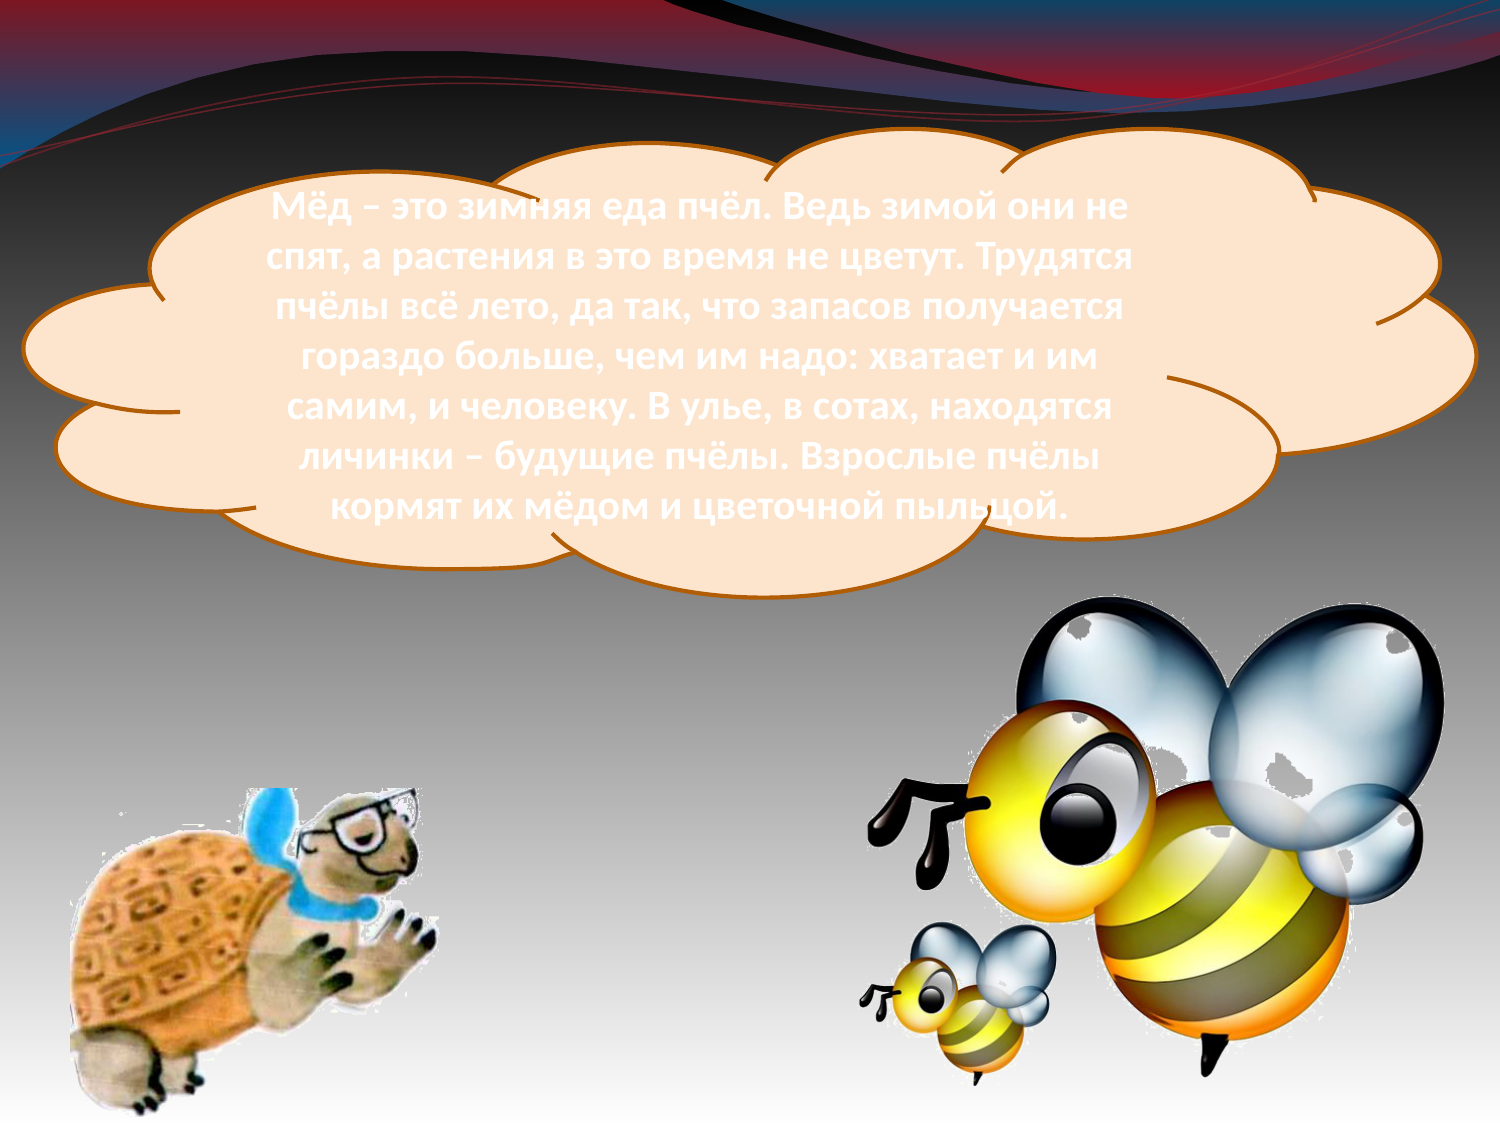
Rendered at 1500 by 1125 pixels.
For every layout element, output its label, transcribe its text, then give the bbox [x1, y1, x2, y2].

picture [70, 788, 446, 1125]
text_box Мёд – это зимняя еда пчёл. Ведь зимой они не спят, а растения в это время не цветут. Трудятся пчёлы всё лето, да так, что запасов получается гораздо больше, чем им надо: хватает и им самим, и человеку. В улье, в сотах, находятся личинки – будущие пчёлы. Взрослые пчёлы кормят их мёдом и цветочной пыльцой. [23, 128, 1477, 598]
picture [855, 585, 1461, 1090]
